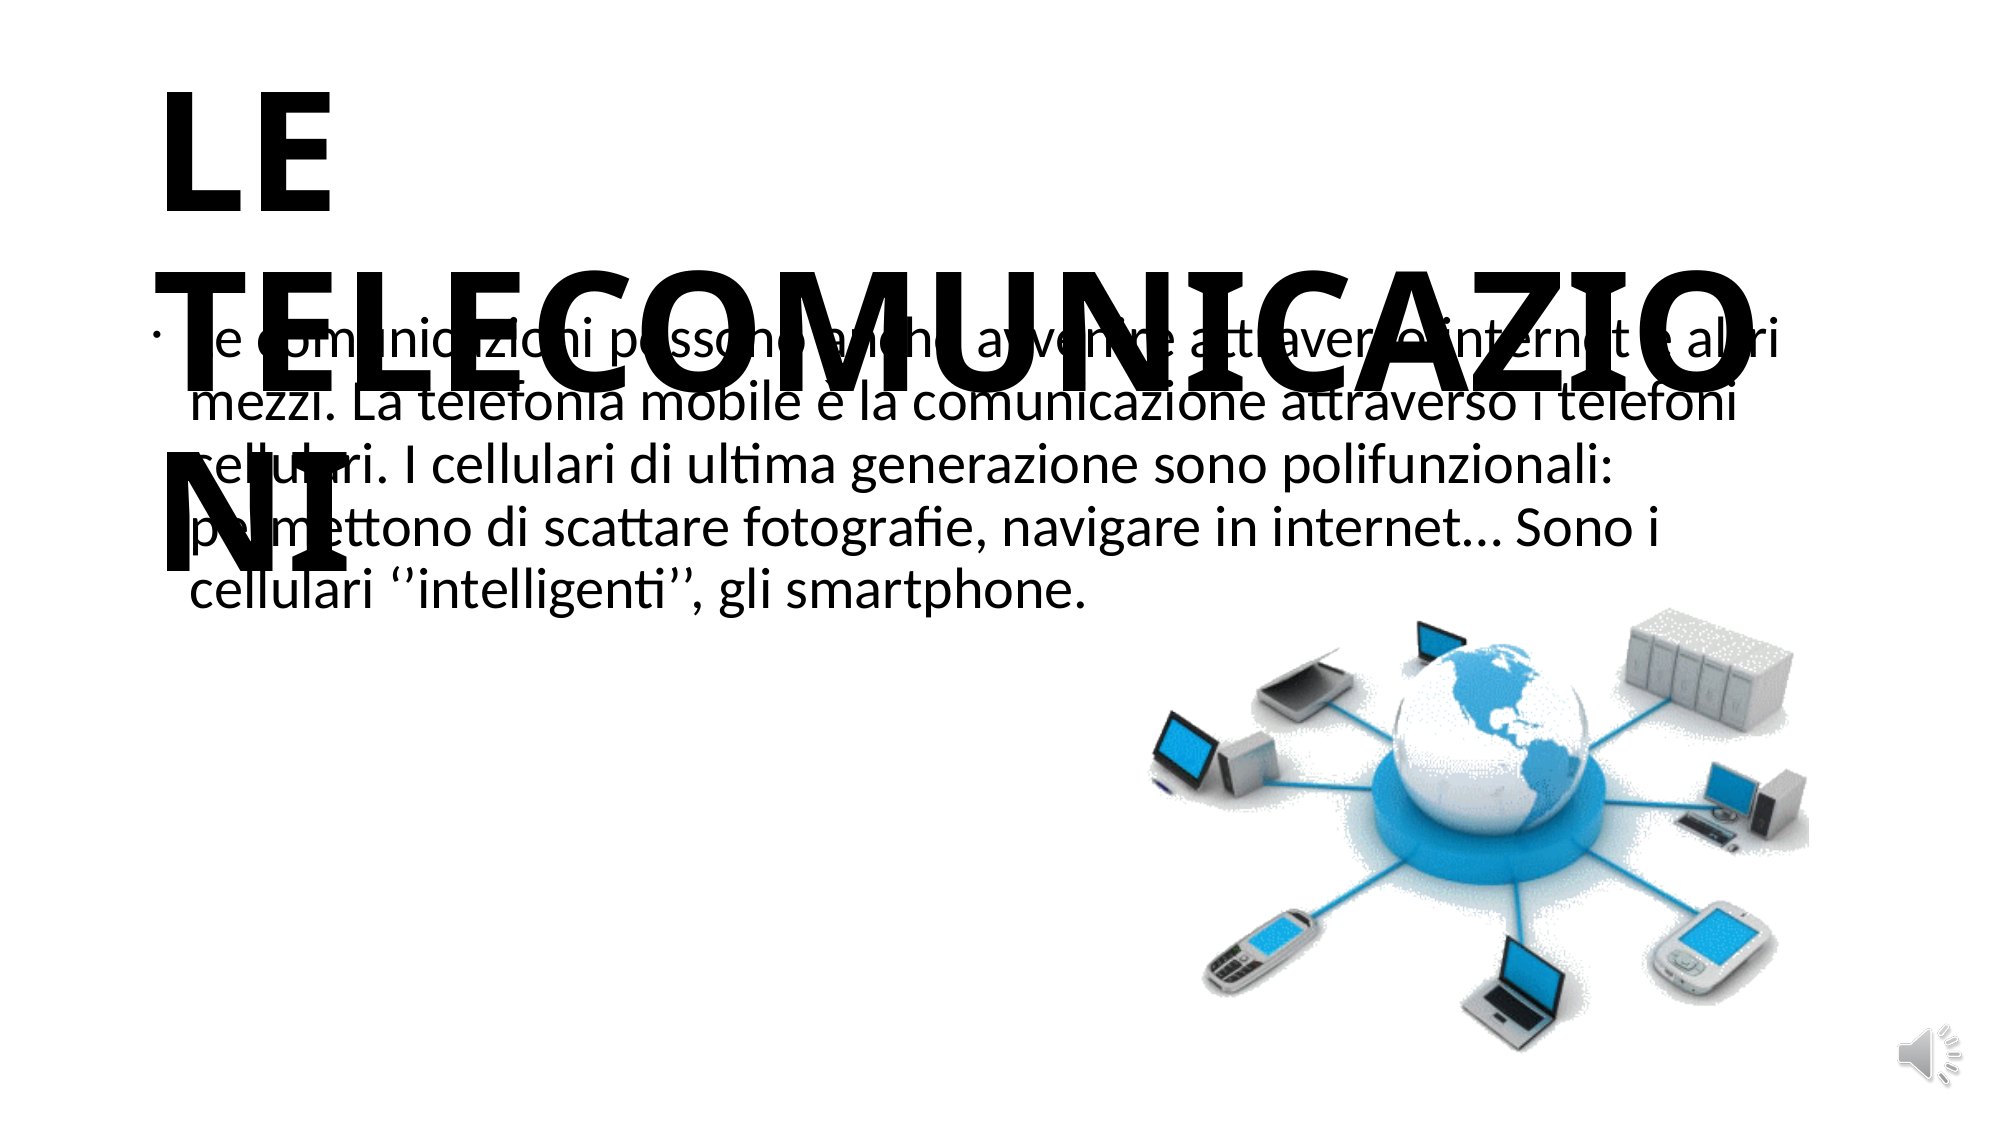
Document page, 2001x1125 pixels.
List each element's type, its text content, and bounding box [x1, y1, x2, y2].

picture [1897, 1022, 1965, 1090]
title LE TELECOMUNICAZIONI [137, 59, 1911, 278]
list Le comunicazioni possono anche avvenire attraverso internet e altri mezzi. La telefonia mobile è la comunicazione attraverso i telefoni cellulari. I cellulari di ultima generazione sono polifunzionali: permettono di scattare fotografie, navigare in internet… Sono i cellulari ‘’intelligenti’’, gli smartphone. [137, 299, 1863, 1014]
picture [1147, 588, 1809, 1084]
